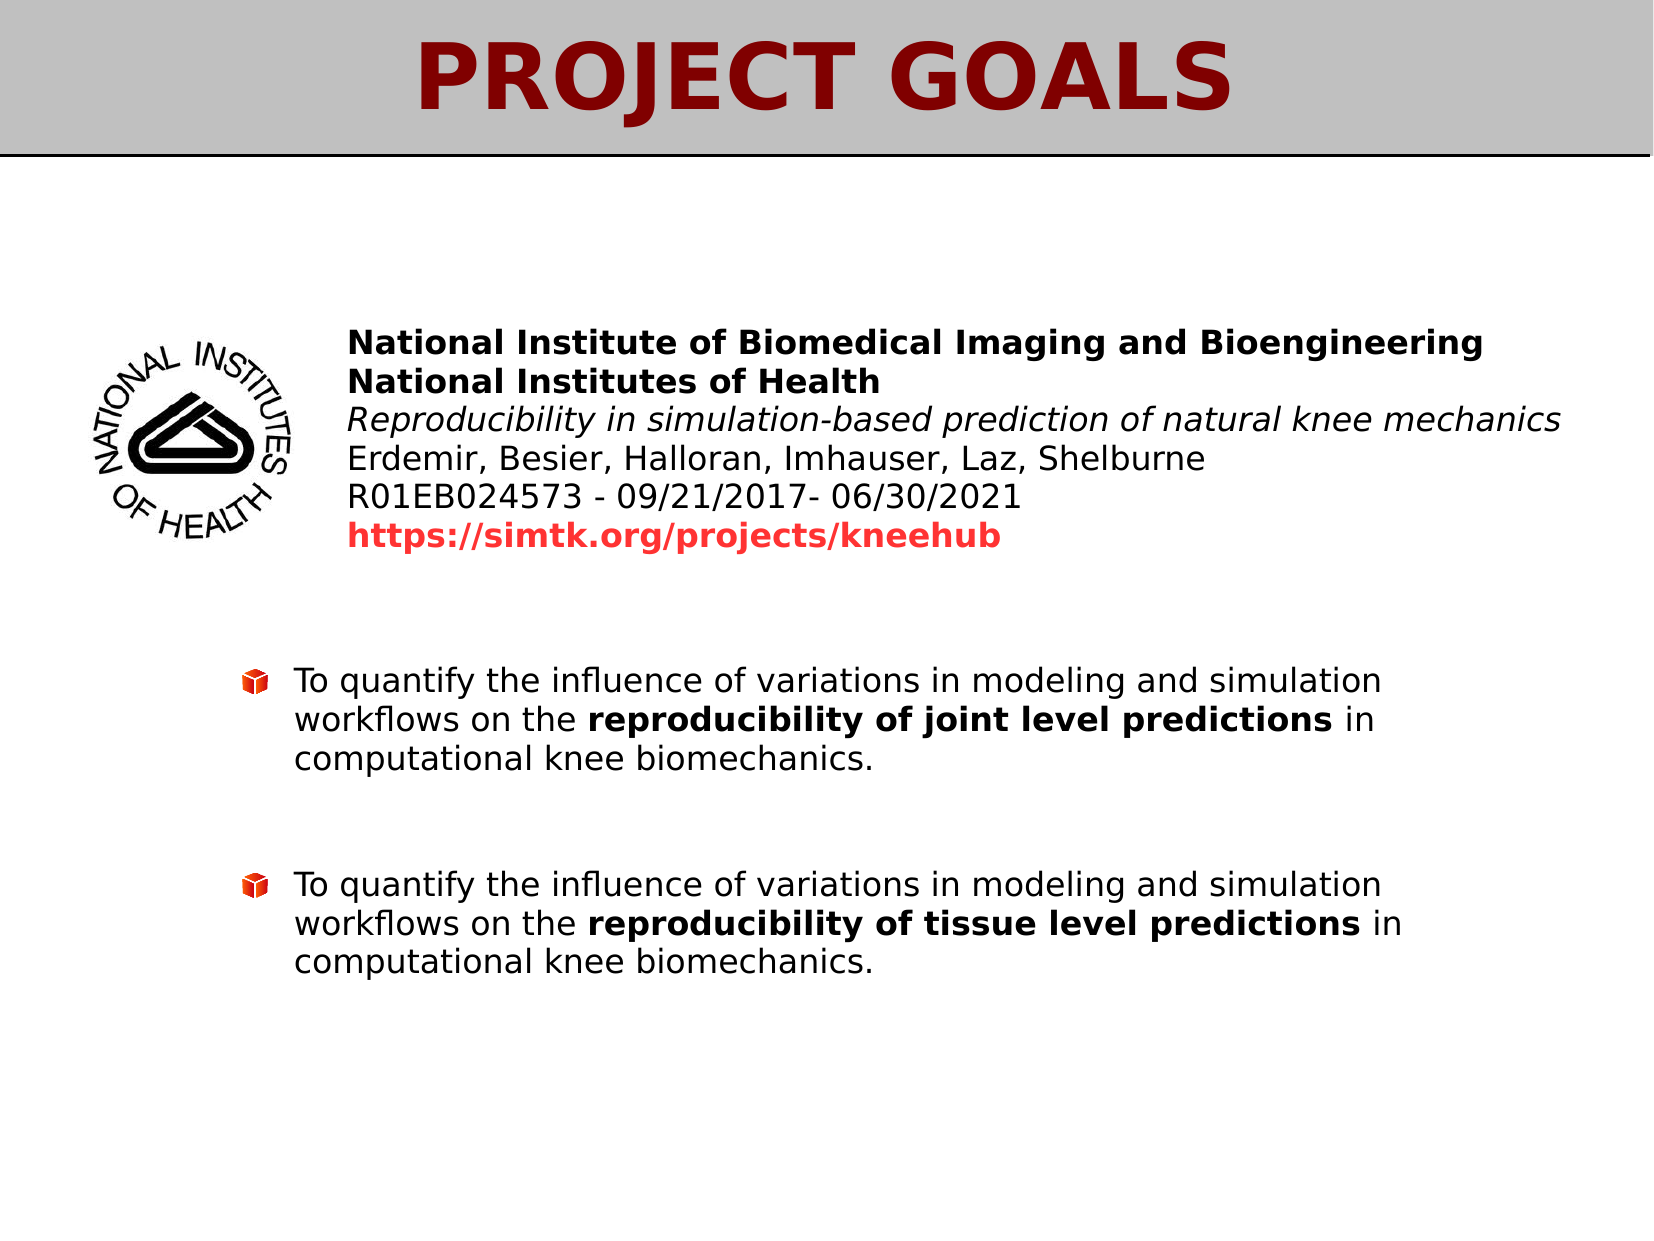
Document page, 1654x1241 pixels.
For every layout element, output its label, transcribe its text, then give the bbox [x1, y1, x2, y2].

text_box To quantify the influence of variations in modeling and simulation workflows on the reproducibility of joint level predictions in computational knee biomechanics. To quantify the influence of variations in modeling and simulation workflows on the reproducibility of tissue level predictions in computational knee biomechanics. [226, 654, 1427, 989]
text_box [0, 0, 1654, 156]
text_box PROJECT GOALS [0, 24, 1651, 132]
picture [88, 336, 295, 543]
text_box National Institute of Biomedical Imaging and Bioengineering National Institutes of Health Reproducibility in simulation-based prediction of natural knee mechanics Erdemir, Besier, Halloran, Imhauser, Laz, Shelburne R01EB024573 - 09/21/2017- 06/30/2021 https://simtk.org/projects/kneehub [332, 316, 1613, 563]
